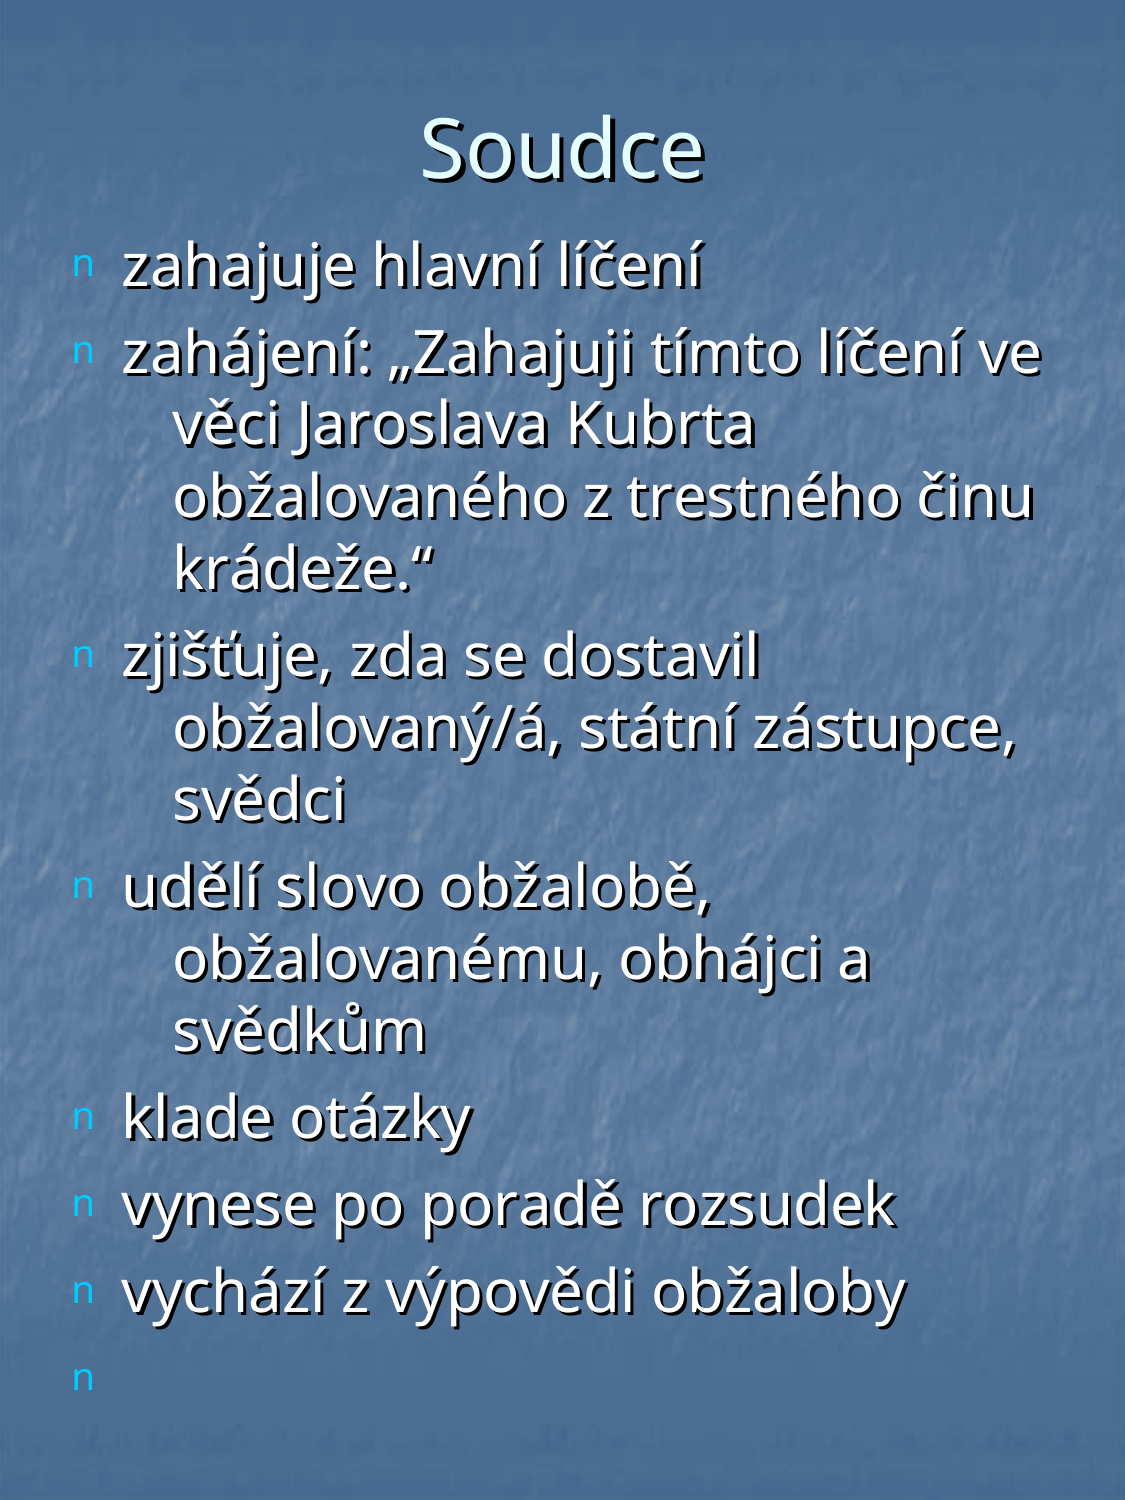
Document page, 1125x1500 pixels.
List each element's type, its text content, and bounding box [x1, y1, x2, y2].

list zahajuje hlavní líčení zahájení: „Zahajuji tímto líčení ve věci Jaroslava Kubrta obžalovaného z trestného činu krádeže.“ zjišťuje, zda se dostavil obžalovaný/á, státní zástupce, svědci udělí slovo obžalobě, obžalovanému, obhájci a svědkům klade otázky vynese po poradě rozsudek vychází z výpovědi obžaloby [56, 218, 1069, 1334]
title Soudce [56, 83, 1069, 207]
